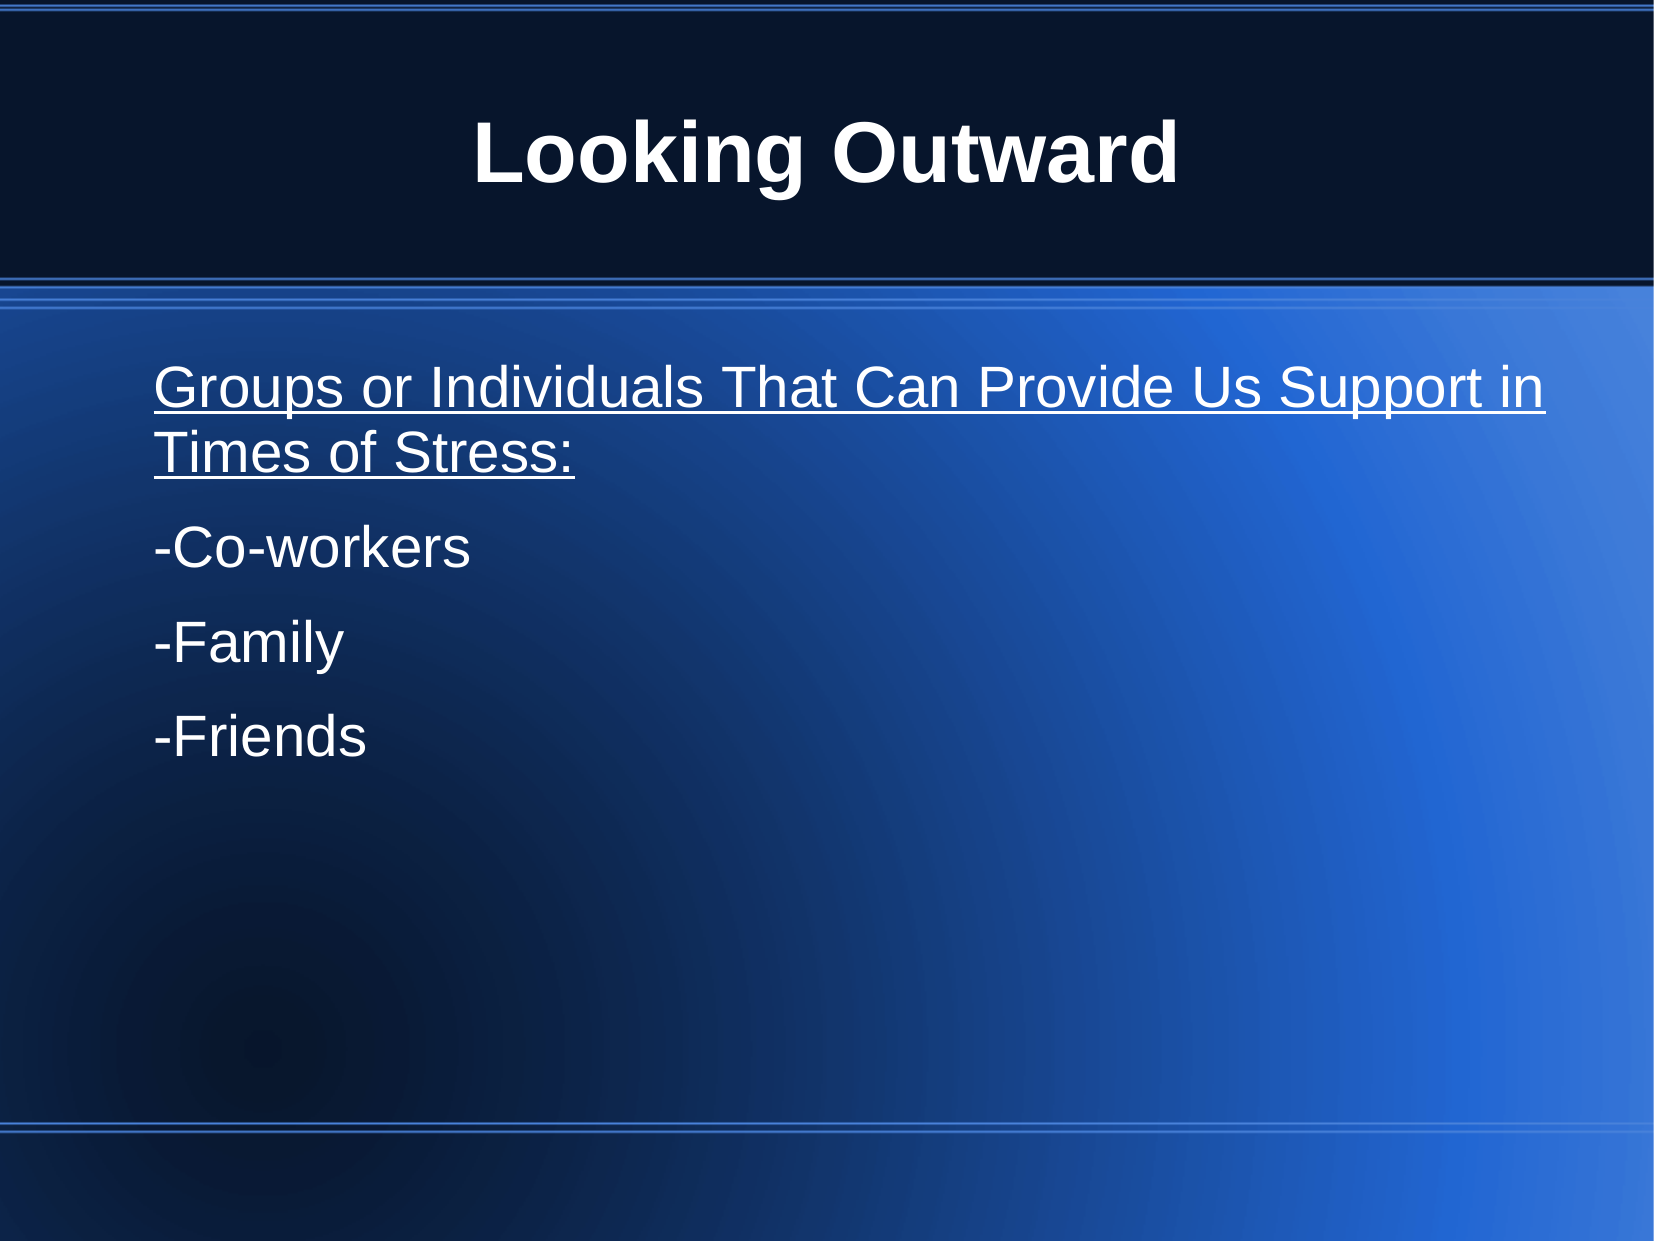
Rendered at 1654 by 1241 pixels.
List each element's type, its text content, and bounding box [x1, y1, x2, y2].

picture [0, 0, 1654, 1241]
title Looking Outward [82, 49, 1571, 257]
list Groups or Individuals That Can Provide Us Support in Times of Stress: -Co-workers -Family -Friends [82, 355, 1571, 1058]
